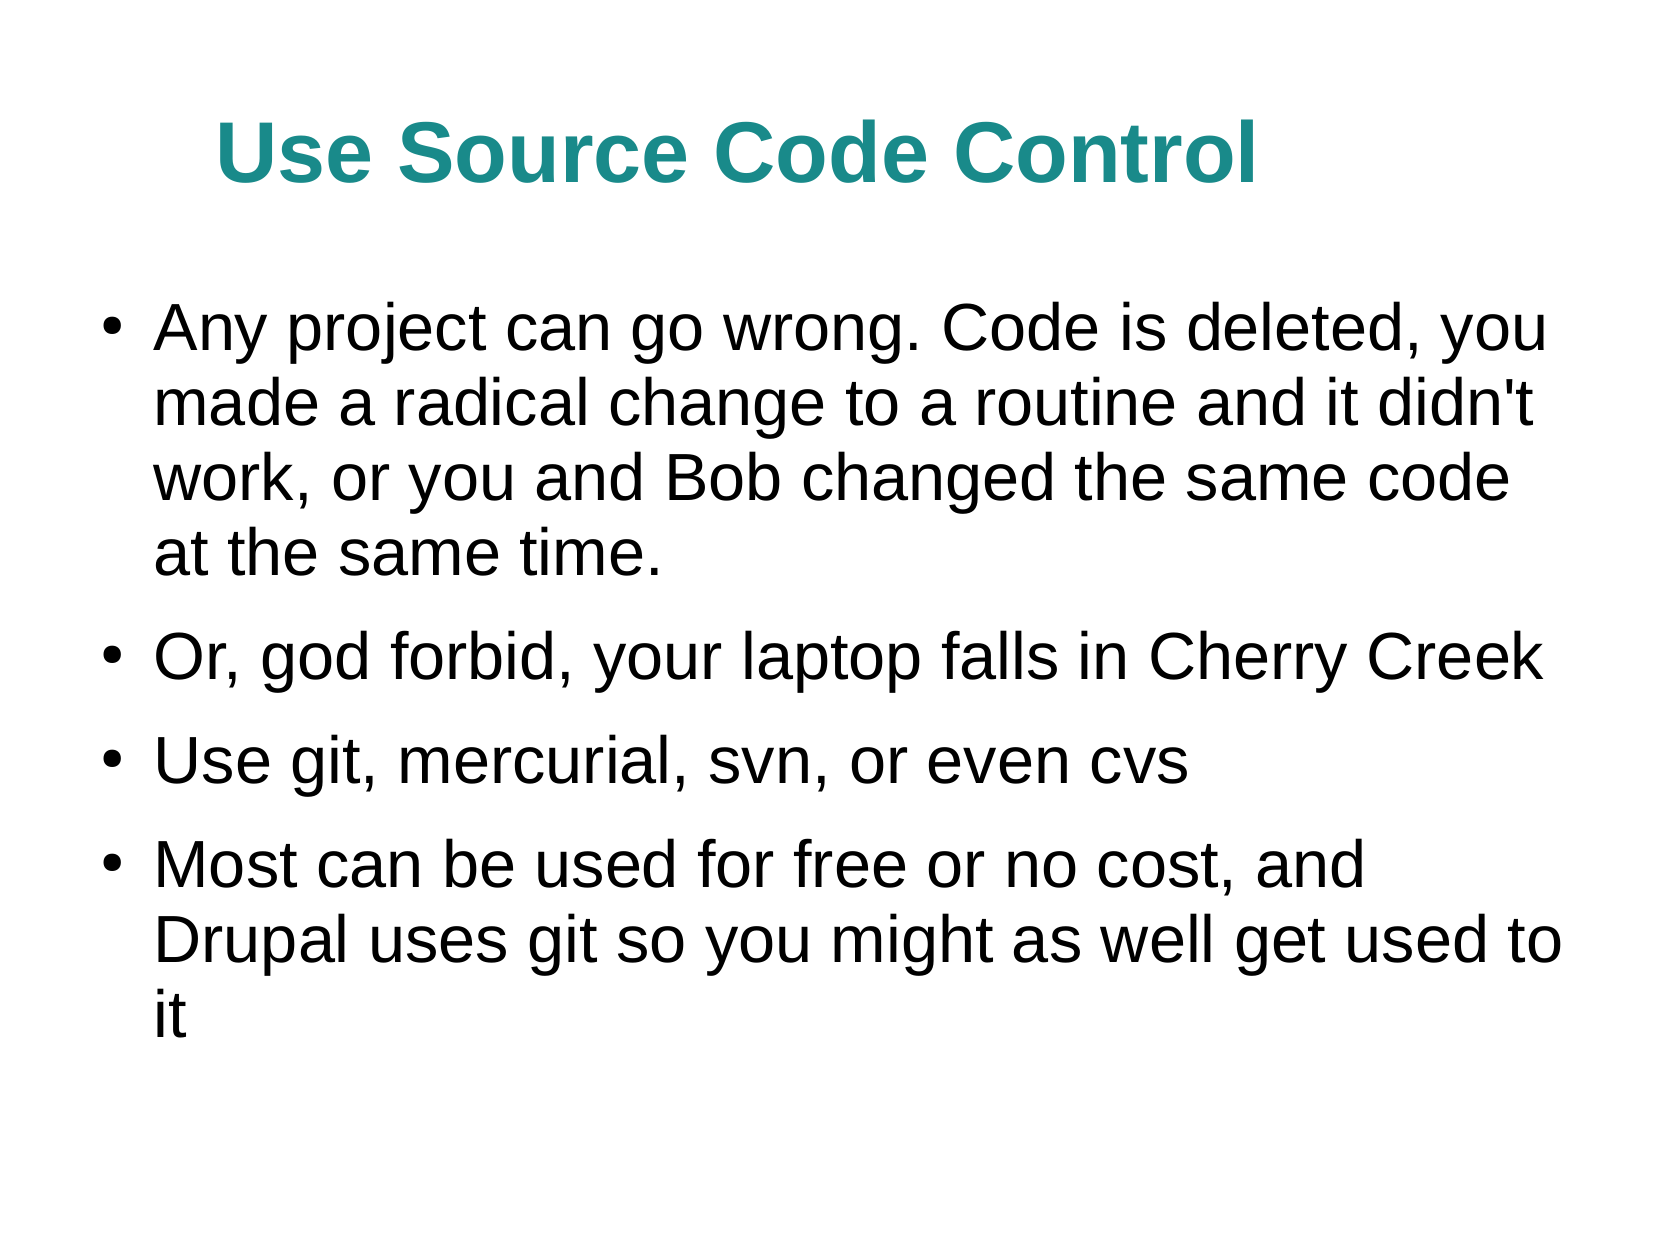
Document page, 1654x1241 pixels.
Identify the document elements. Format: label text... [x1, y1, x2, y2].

title Use Source Code Control [58, 49, 1417, 257]
list Any project can go wrong. Code is deleted, you made a radical change to a routine and it didn't work, or you and Bob changed the same code at the same time. Or, god forbid, your laptop falls in Cherry Creek Use git, mercurial, svn, or even cvs Most can be used for free or no cost, and Drupal uses git so you might as well get used to it [82, 290, 1571, 1109]
